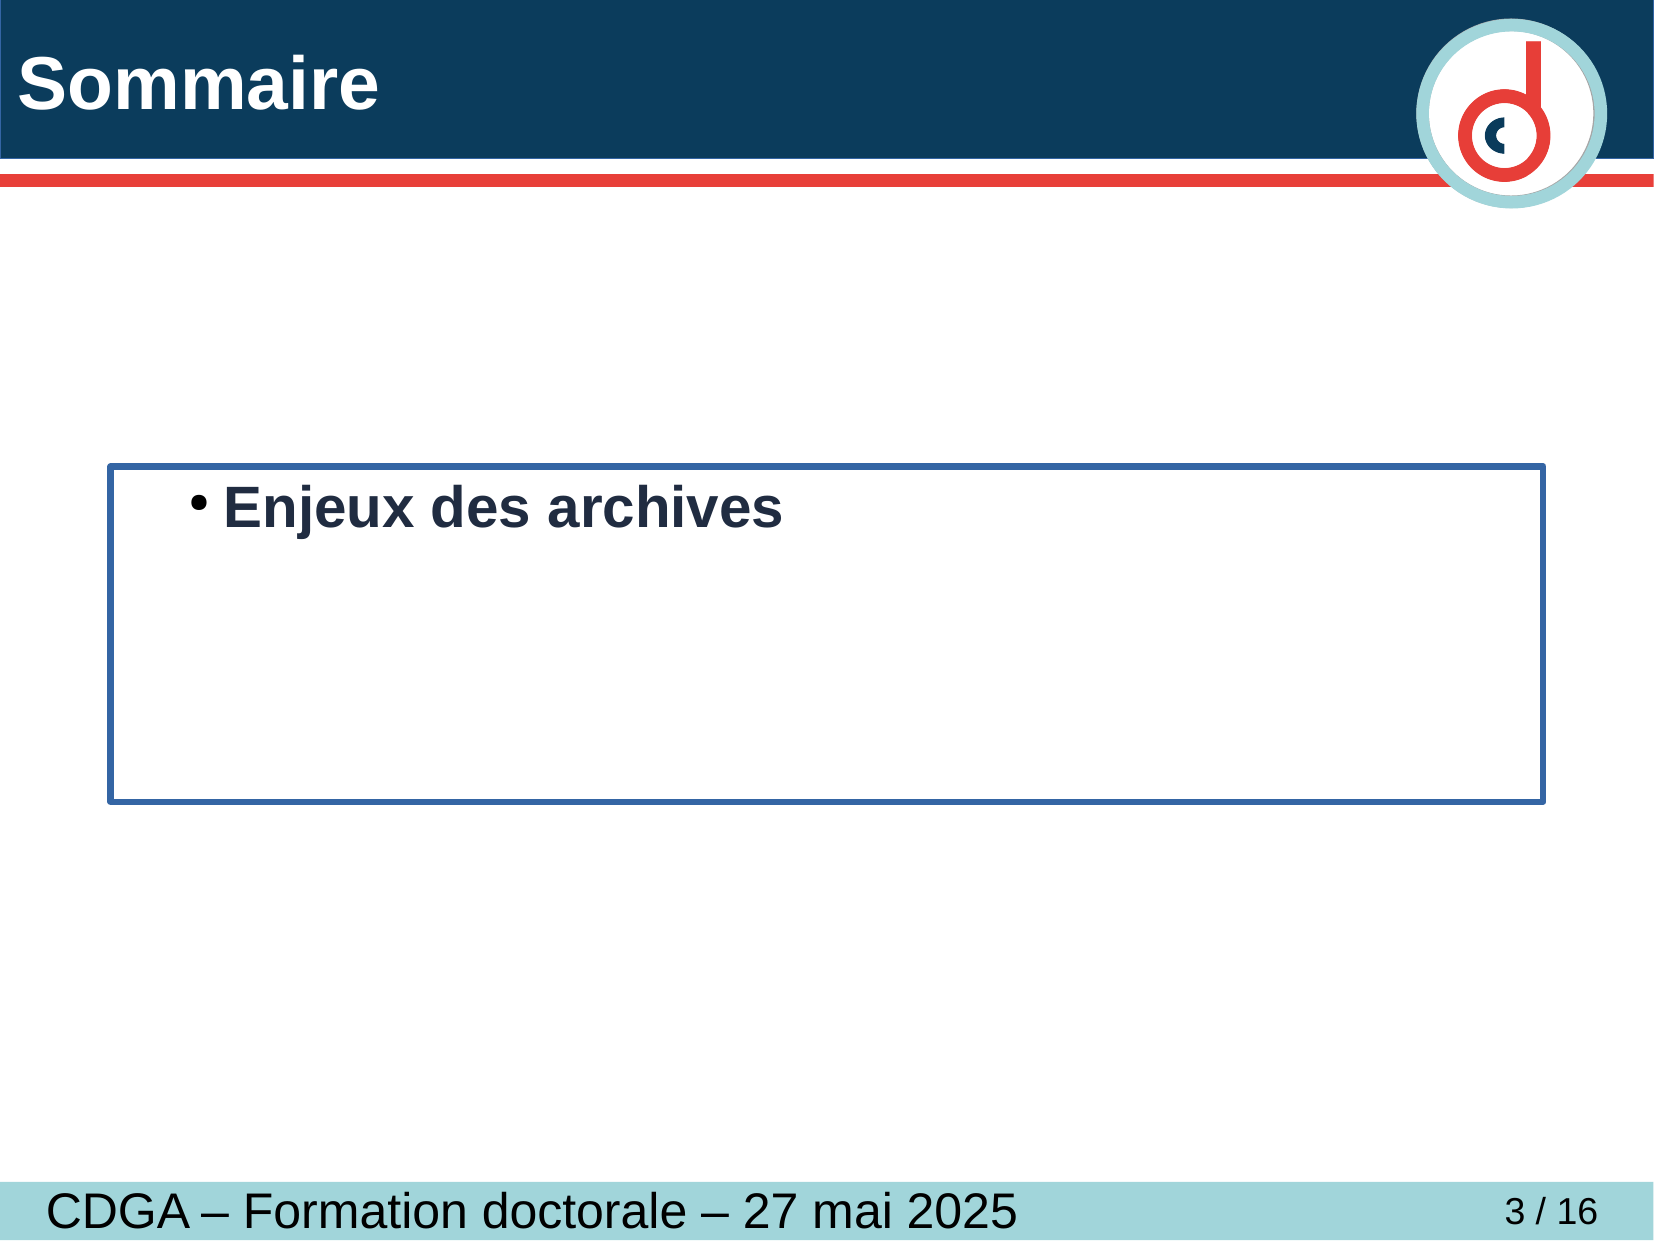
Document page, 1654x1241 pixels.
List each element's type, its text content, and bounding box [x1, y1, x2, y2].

title Sommaire [17, 11, 1412, 159]
list Enjeux des archives [110, 466, 1544, 802]
